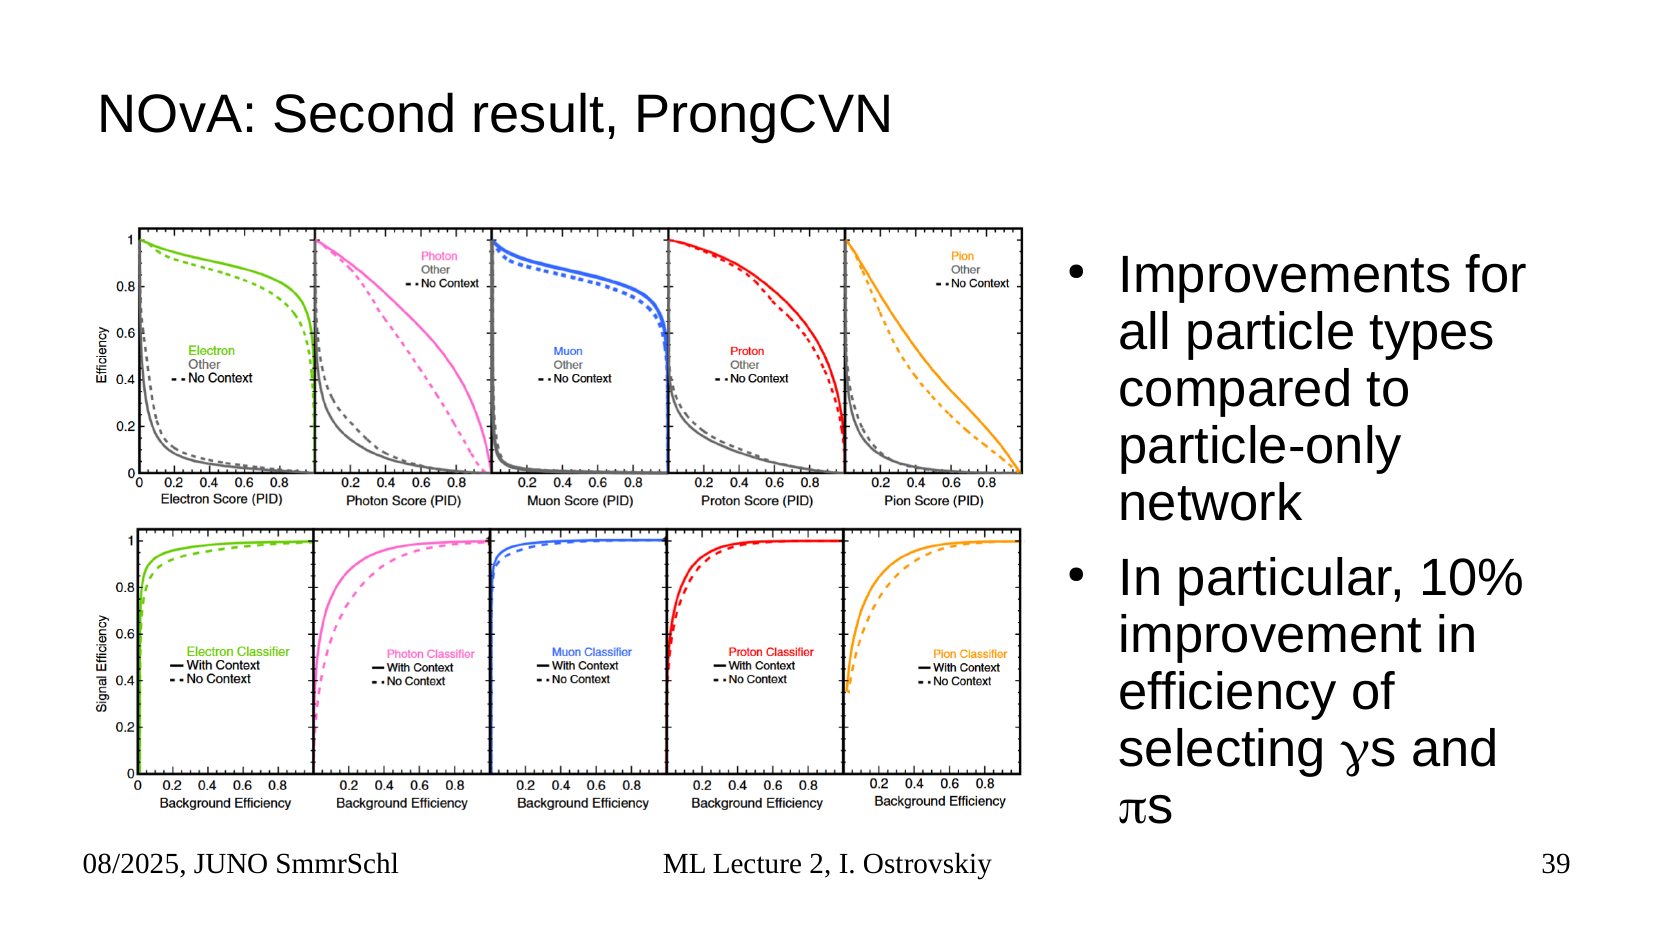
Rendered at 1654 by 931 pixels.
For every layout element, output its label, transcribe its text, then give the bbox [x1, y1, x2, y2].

picture [92, 220, 1031, 819]
list Improvements for all particle types compared to particle-only network In particular, 10% improvement in efficiency of selecting s and s [1050, 247, 1541, 838]
title NOvA: Second result, ProngCVN [82, 37, 1571, 193]
